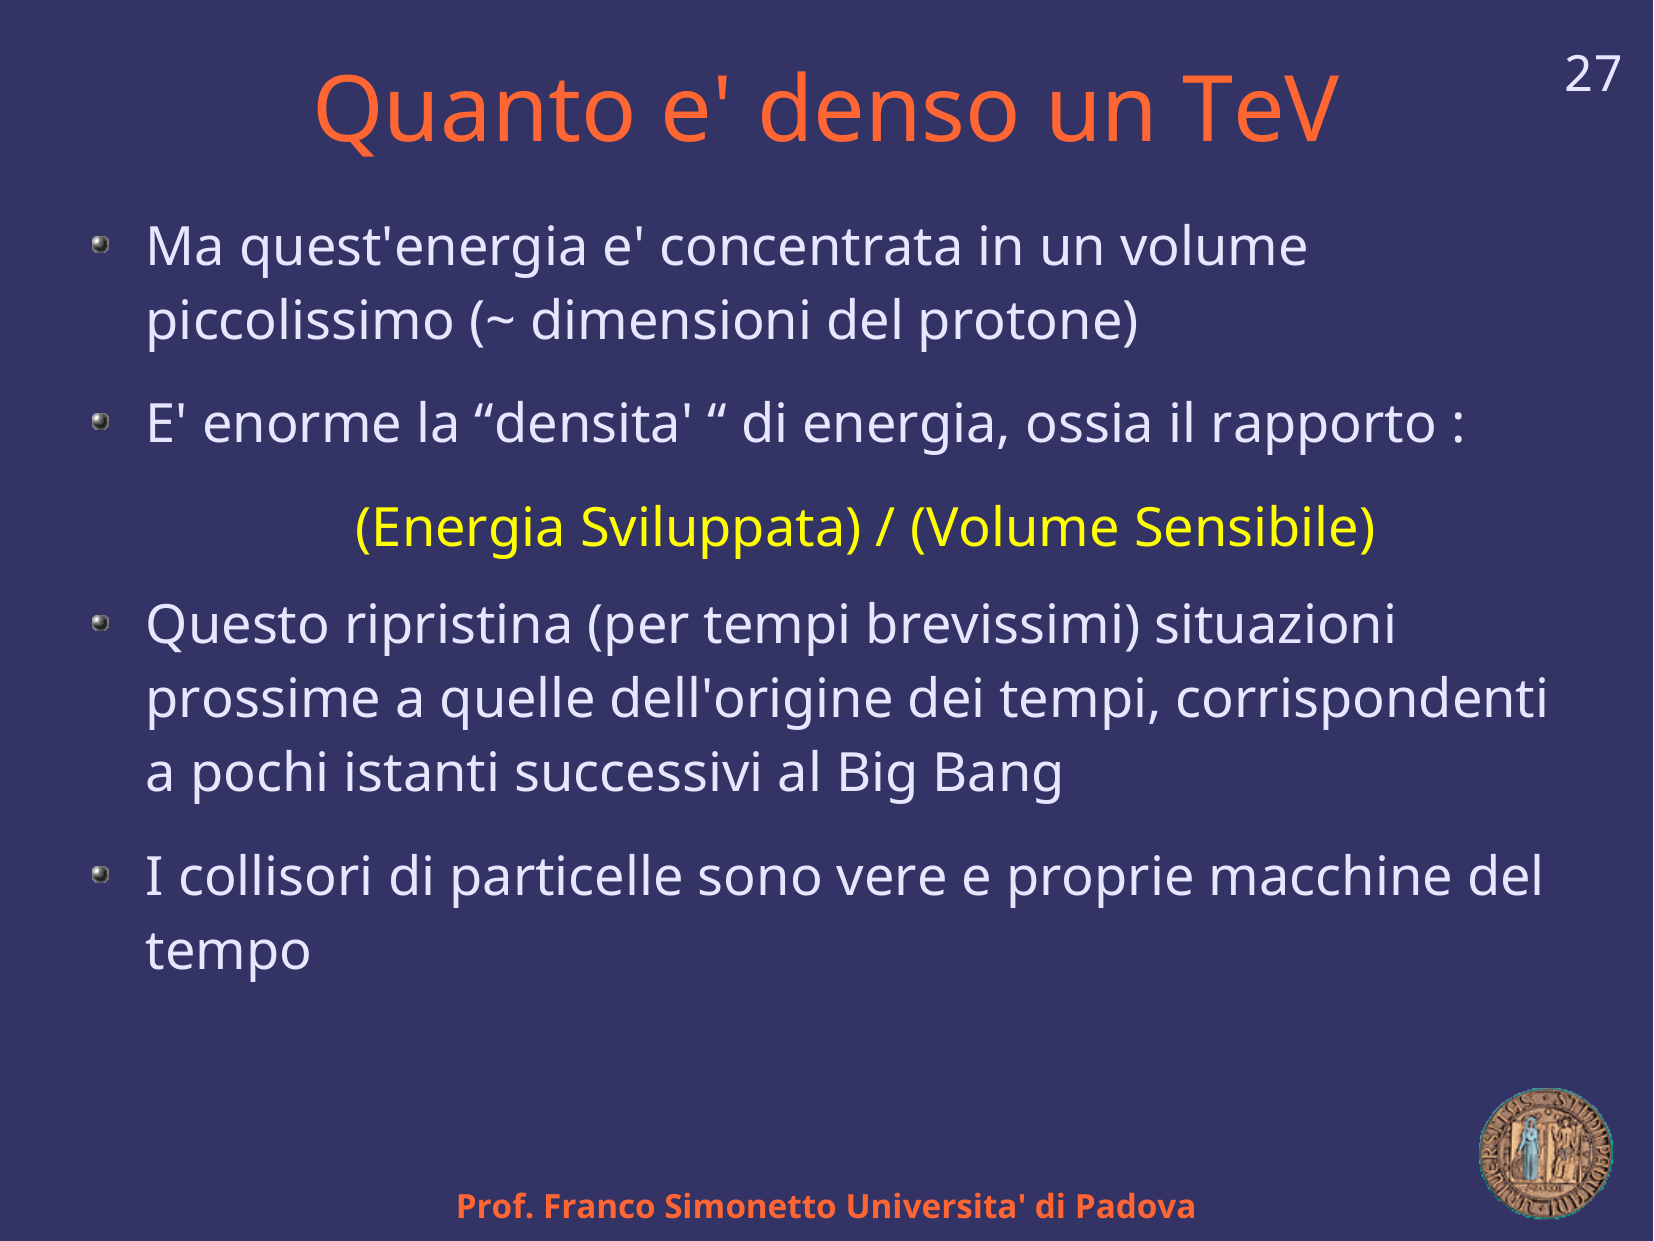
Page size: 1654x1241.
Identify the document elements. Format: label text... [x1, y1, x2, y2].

title Quanto e' denso un TeV [82, 55, 1571, 156]
picture [1479, 1087, 1613, 1221]
list Ma quest'energia e' concentrata in un volume piccolissimo (~ dimensioni del protone) E' enorme la “densita' “ di energia, ossia il rapporto : (Energia Sviluppata) / (Volume Sensibile) Questo ripristina (per tempi brevissimi) situazioni prossime a quelle dell'origine dei tempi, corrispondenti a pochi istanti successivi al Big Bang I collisori di particelle sono vere e proprie macchine del tempo [75, 207, 1563, 1000]
